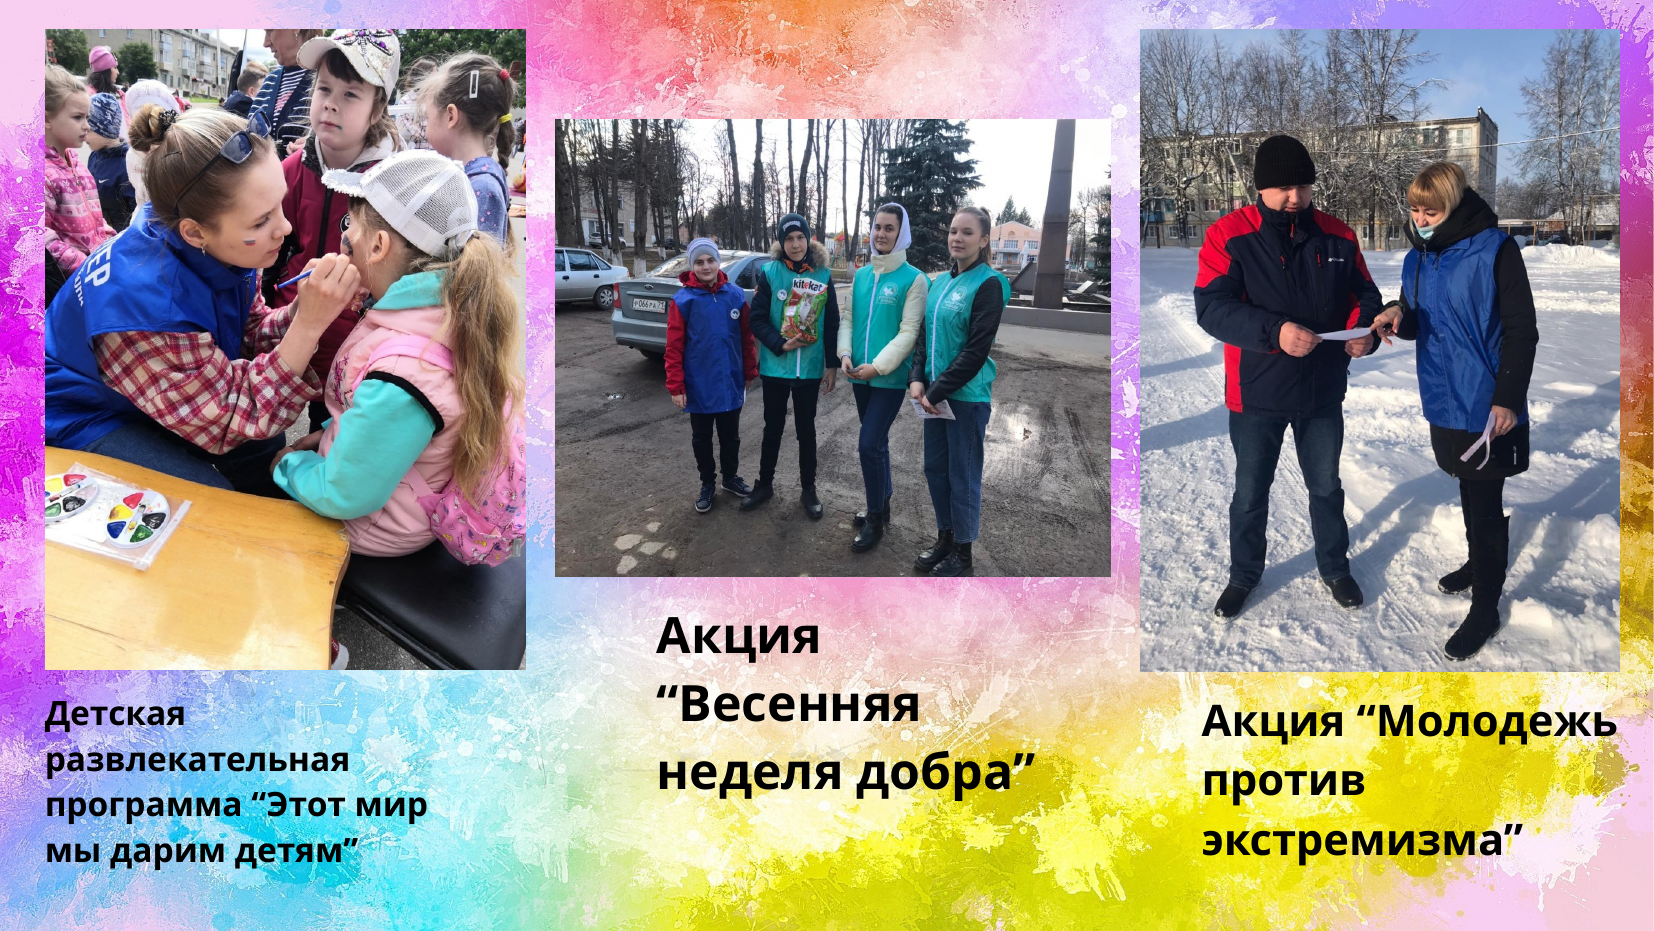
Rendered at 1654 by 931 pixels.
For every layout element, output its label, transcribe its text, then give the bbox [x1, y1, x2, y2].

list Акция “Молодежь против экстремизма” [1140, 690, 1620, 886]
list Детская развлекательная программа “Этот мир мы дарим детям” [0, 690, 481, 873]
list Акция “Весенняя неделя добра” [585, 600, 1066, 858]
picture [0, 0, 1654, 931]
